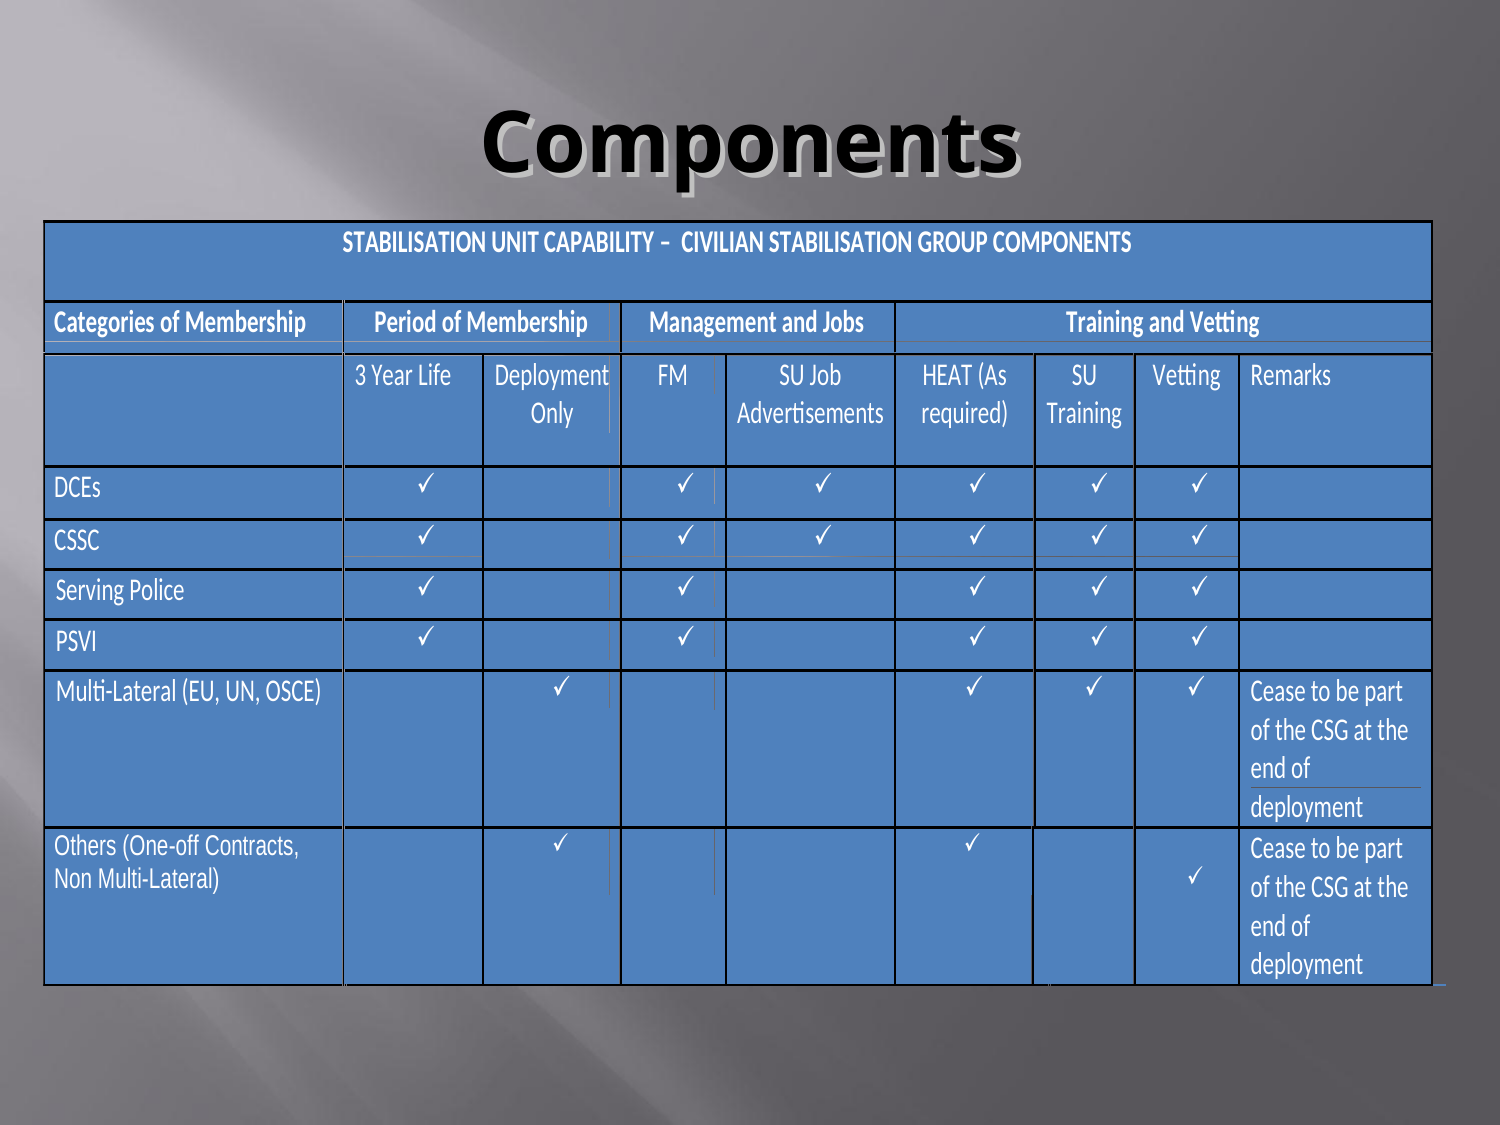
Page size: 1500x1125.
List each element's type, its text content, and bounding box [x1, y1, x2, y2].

title Components [75, 45, 1426, 220]
picture [43, 220, 1457, 1024]
